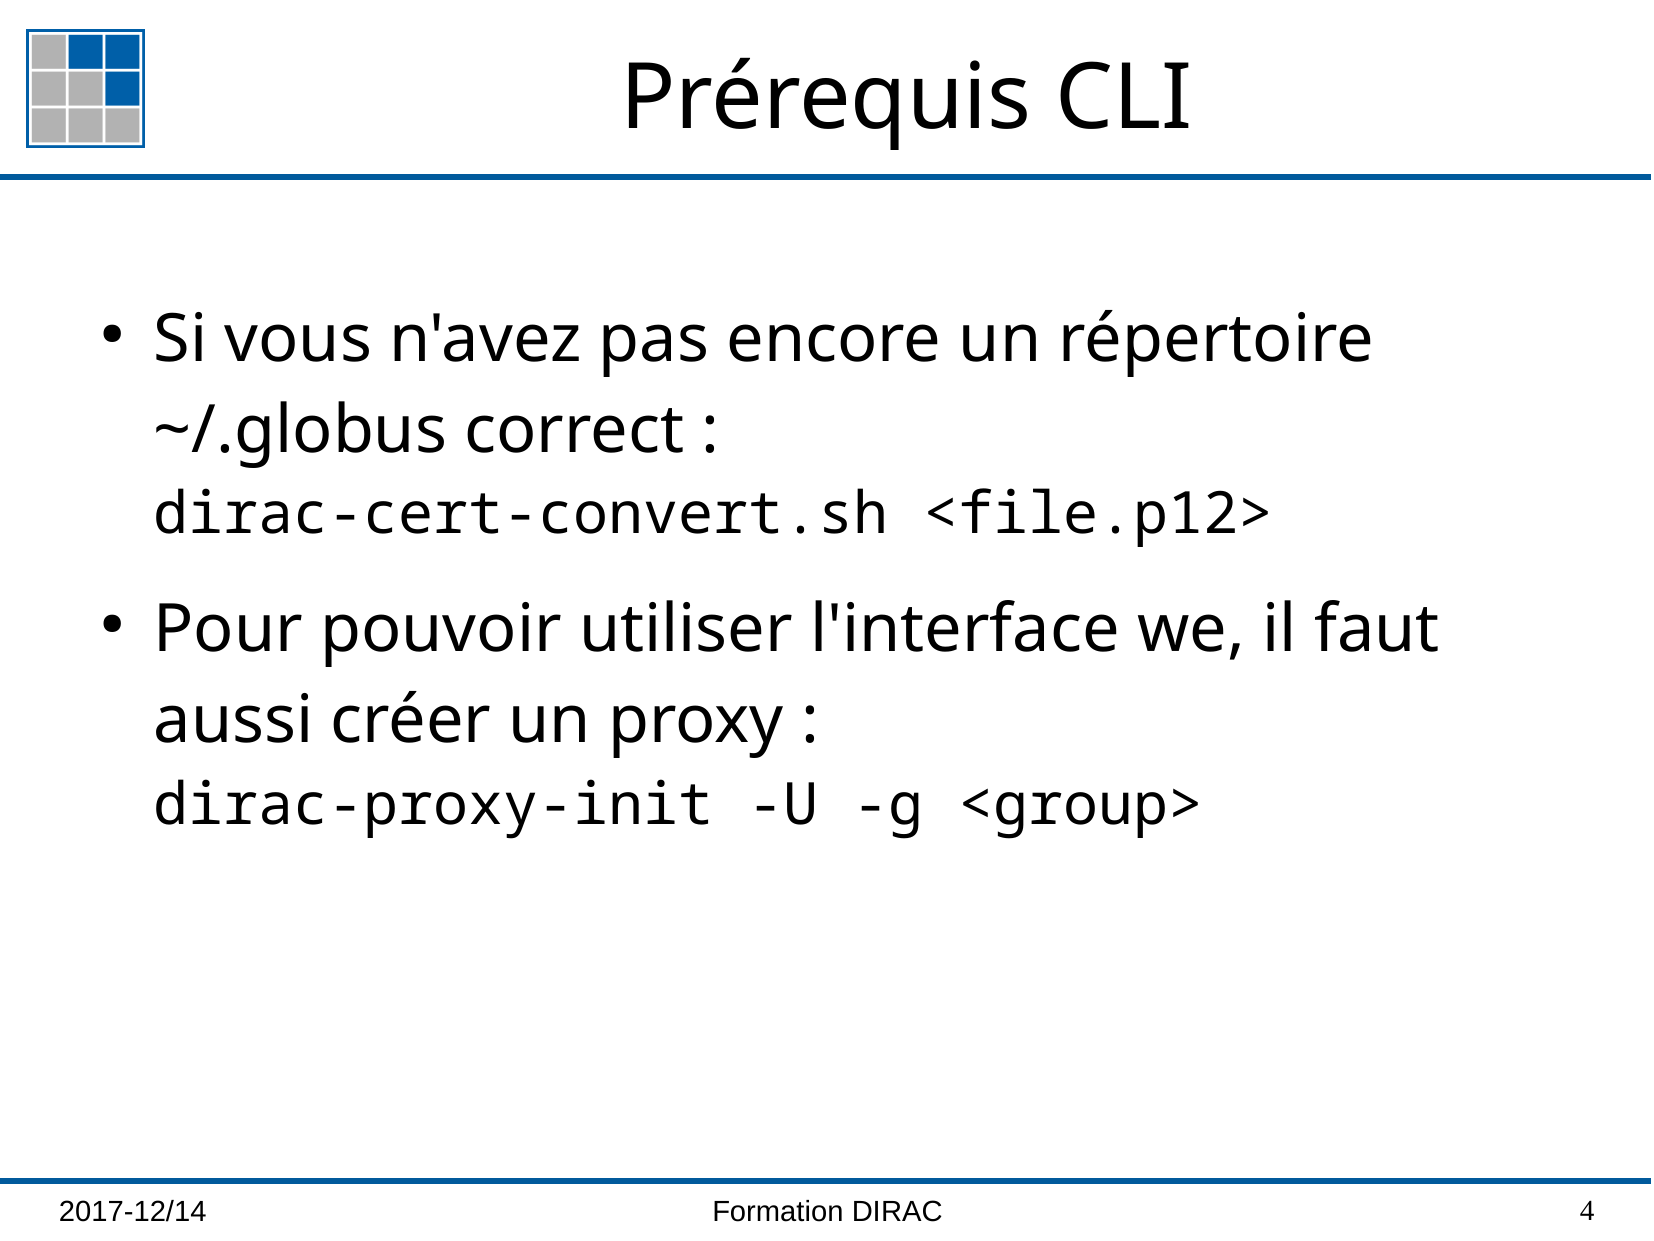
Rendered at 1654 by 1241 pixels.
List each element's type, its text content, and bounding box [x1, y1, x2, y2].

title Prérequis CLI [162, 43, 1651, 144]
text_box [82, 290, 1538, 1010]
picture [26, 29, 145, 148]
